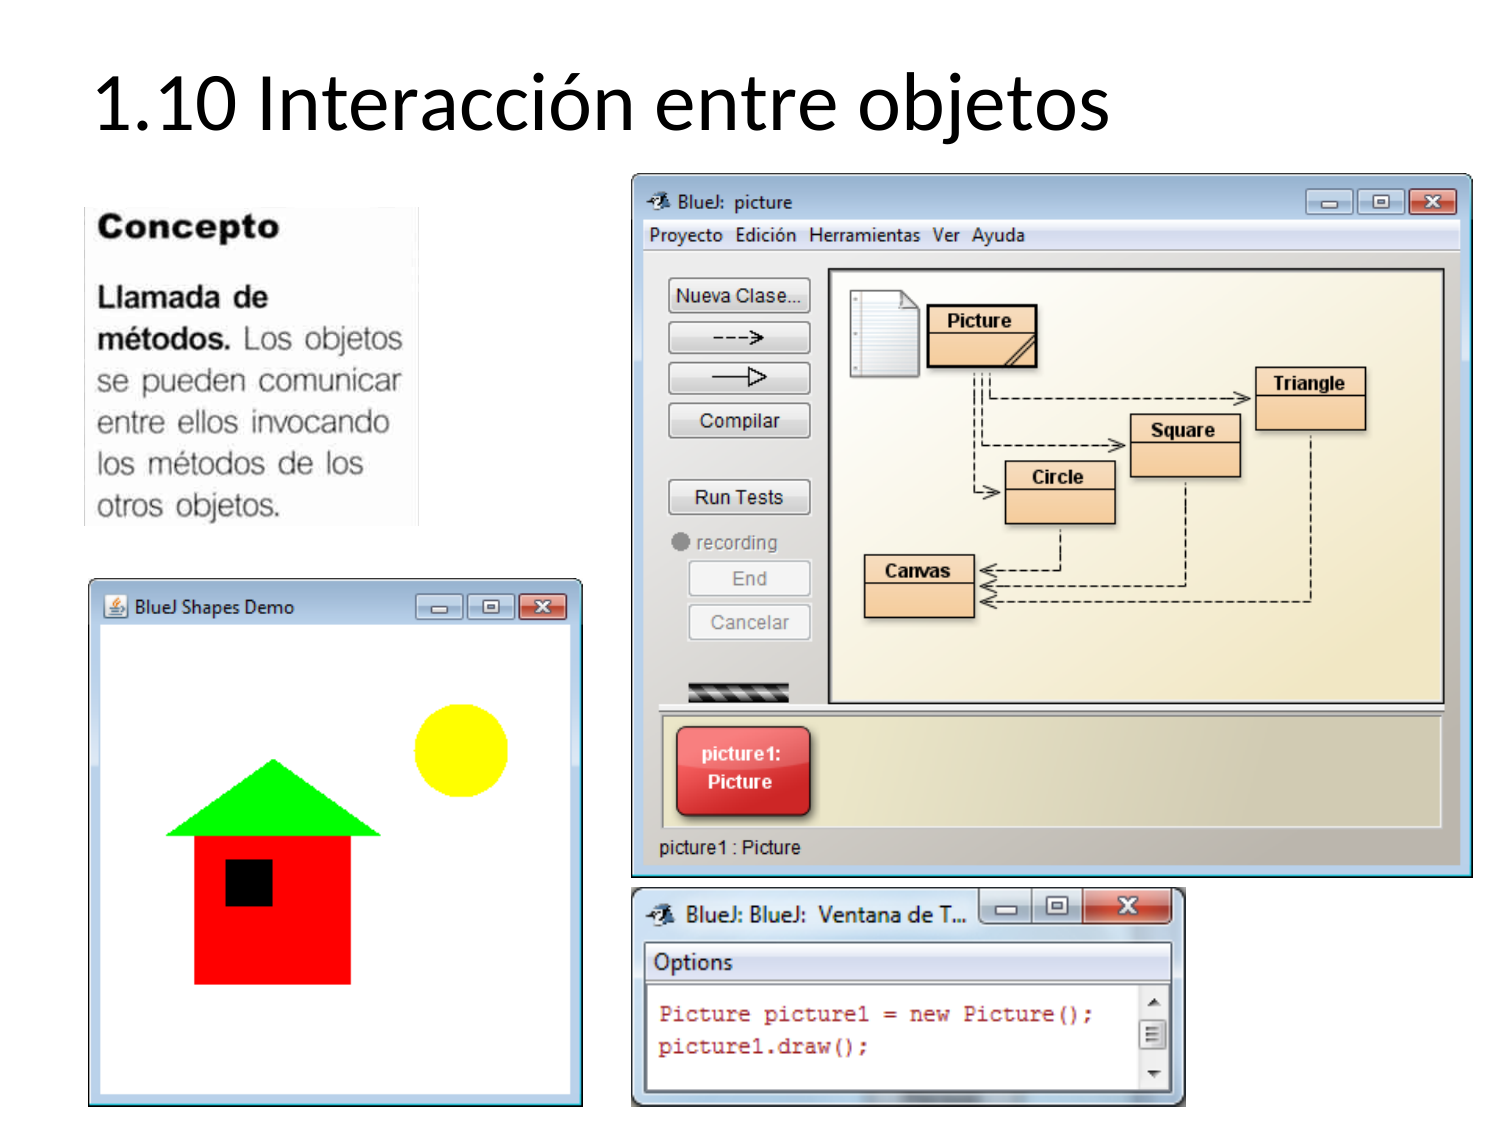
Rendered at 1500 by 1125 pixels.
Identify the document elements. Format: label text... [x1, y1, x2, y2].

picture [631, 887, 1186, 1107]
picture [84, 207, 419, 526]
title 1.10 Interacción entre objetos [75, 39, 1426, 155]
picture [631, 173, 1473, 878]
picture [88, 578, 583, 1107]
